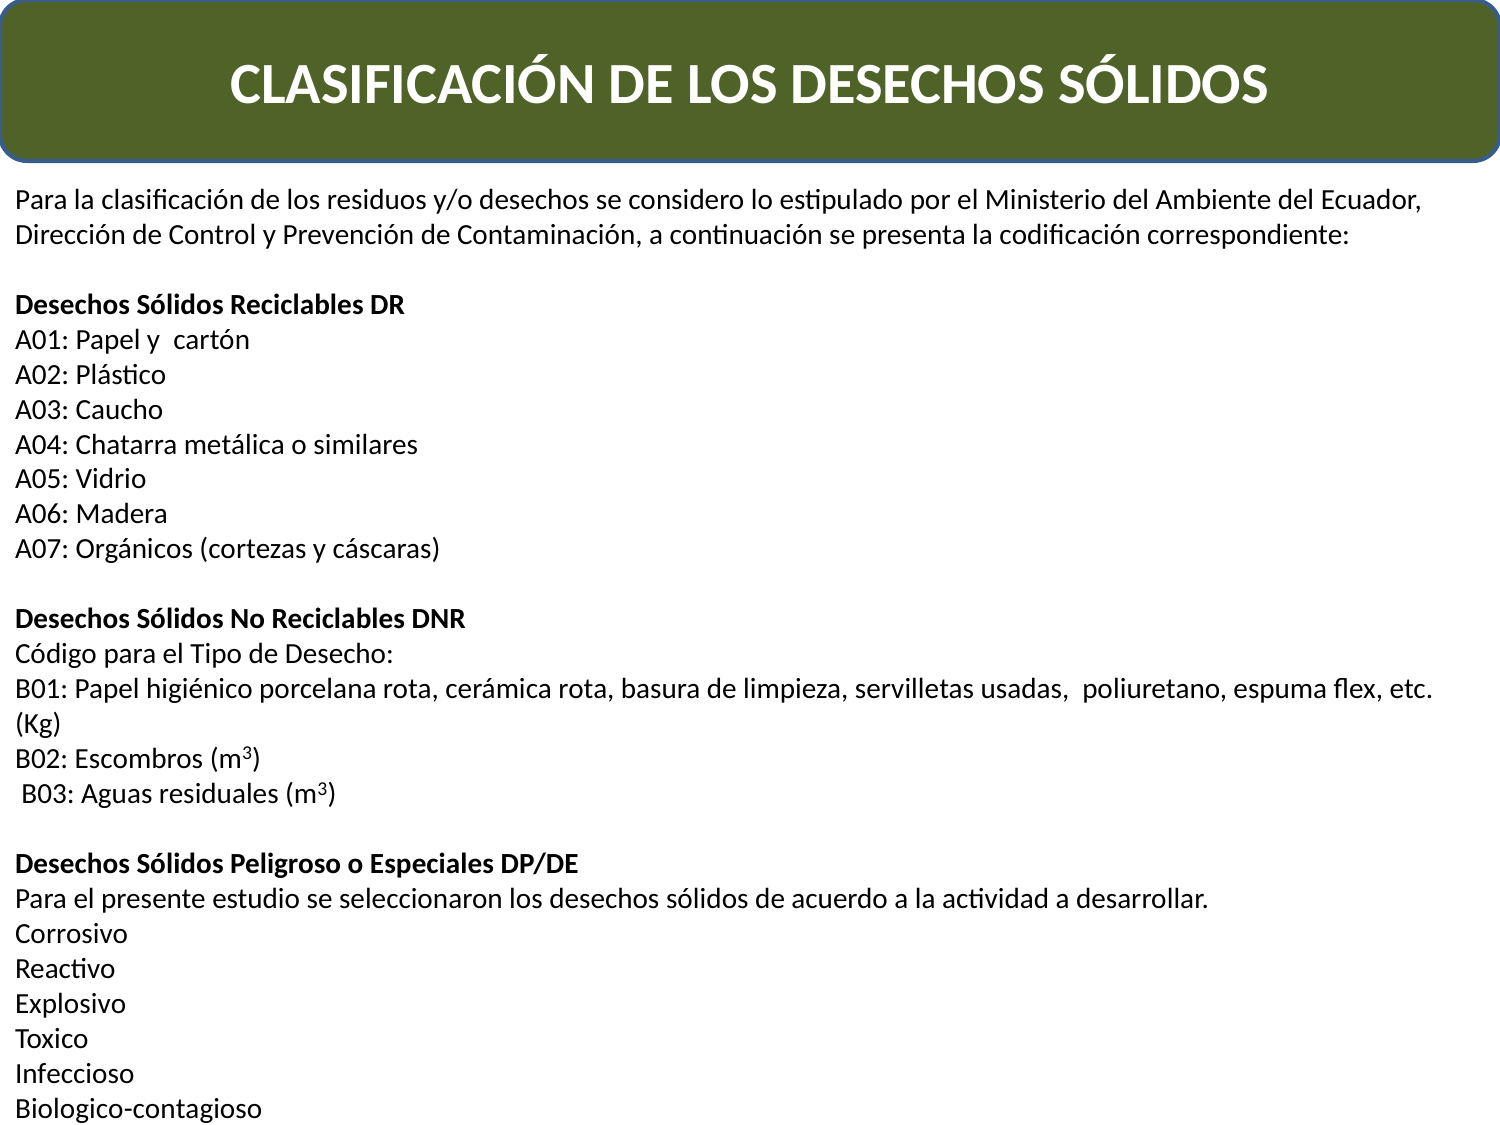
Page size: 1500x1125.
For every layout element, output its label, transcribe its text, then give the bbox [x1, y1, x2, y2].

text_box Para la clasificación de los residuos y/o desechos se considero lo estipulado por el Ministerio del Ambiente del Ecuador, Dirección de Control y Prevención de Contaminación, a continuación se presenta la codificación correspondiente: Desechos Sólidos Reciclables DR A01: Papel y cartón A02: Plástico A03: Caucho A04: Chatarra metálica o similares A05: Vidrio A06: Madera A07: Orgánicos (cortezas y cáscaras) Desechos Sólidos No Reciclables DNR Código para el Tipo de Desecho: B01: Papel higiénico porcelana rota, cerámica rota, basura de limpieza, servilletas usadas, poliuretano, espuma flex, etc. (Kg) B02: Escombros (m3) B03: Aguas residuales (m3) Desechos Sólidos Peligroso o Especiales DP/DE Para el presente estudio se seleccionaron los desechos sólidos de acuerdo a la actividad a desarrollar. Corrosivo Reactivo Explosivo Toxico Infeccioso Biologico-contagioso [0, 172, 1500, 1125]
text_box CLASIFICACIÓN DE LOS DESECHOS SÓLIDOS [0, 0, 1500, 161]
